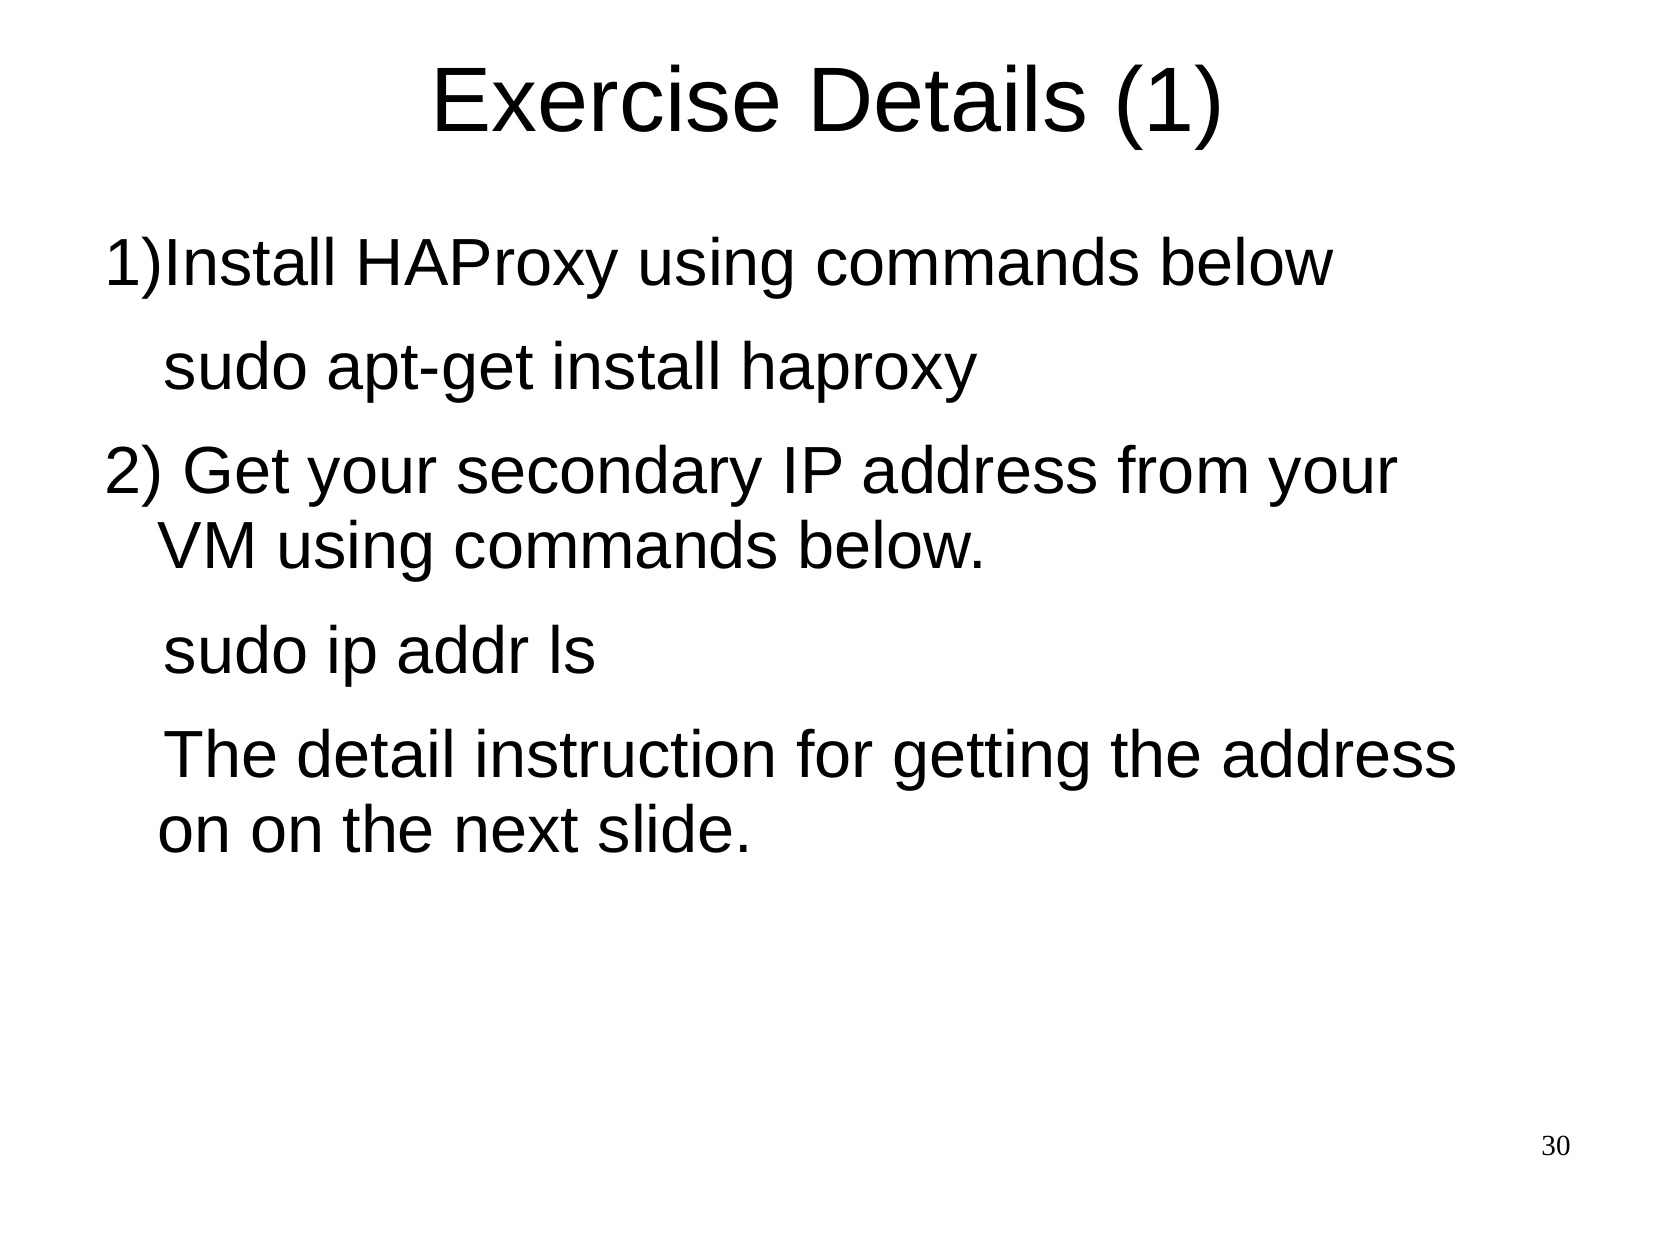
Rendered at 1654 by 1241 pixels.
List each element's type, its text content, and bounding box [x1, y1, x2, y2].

title Exercise Details (1) [82, 48, 1576, 152]
list Install HAProxy using commands below sudo apt-get install haproxy Get your secondary IP address from your VM using commands below. sudo ip addr ls The detail instruction for getting the address on on the next slide. [86, 225, 1501, 971]
